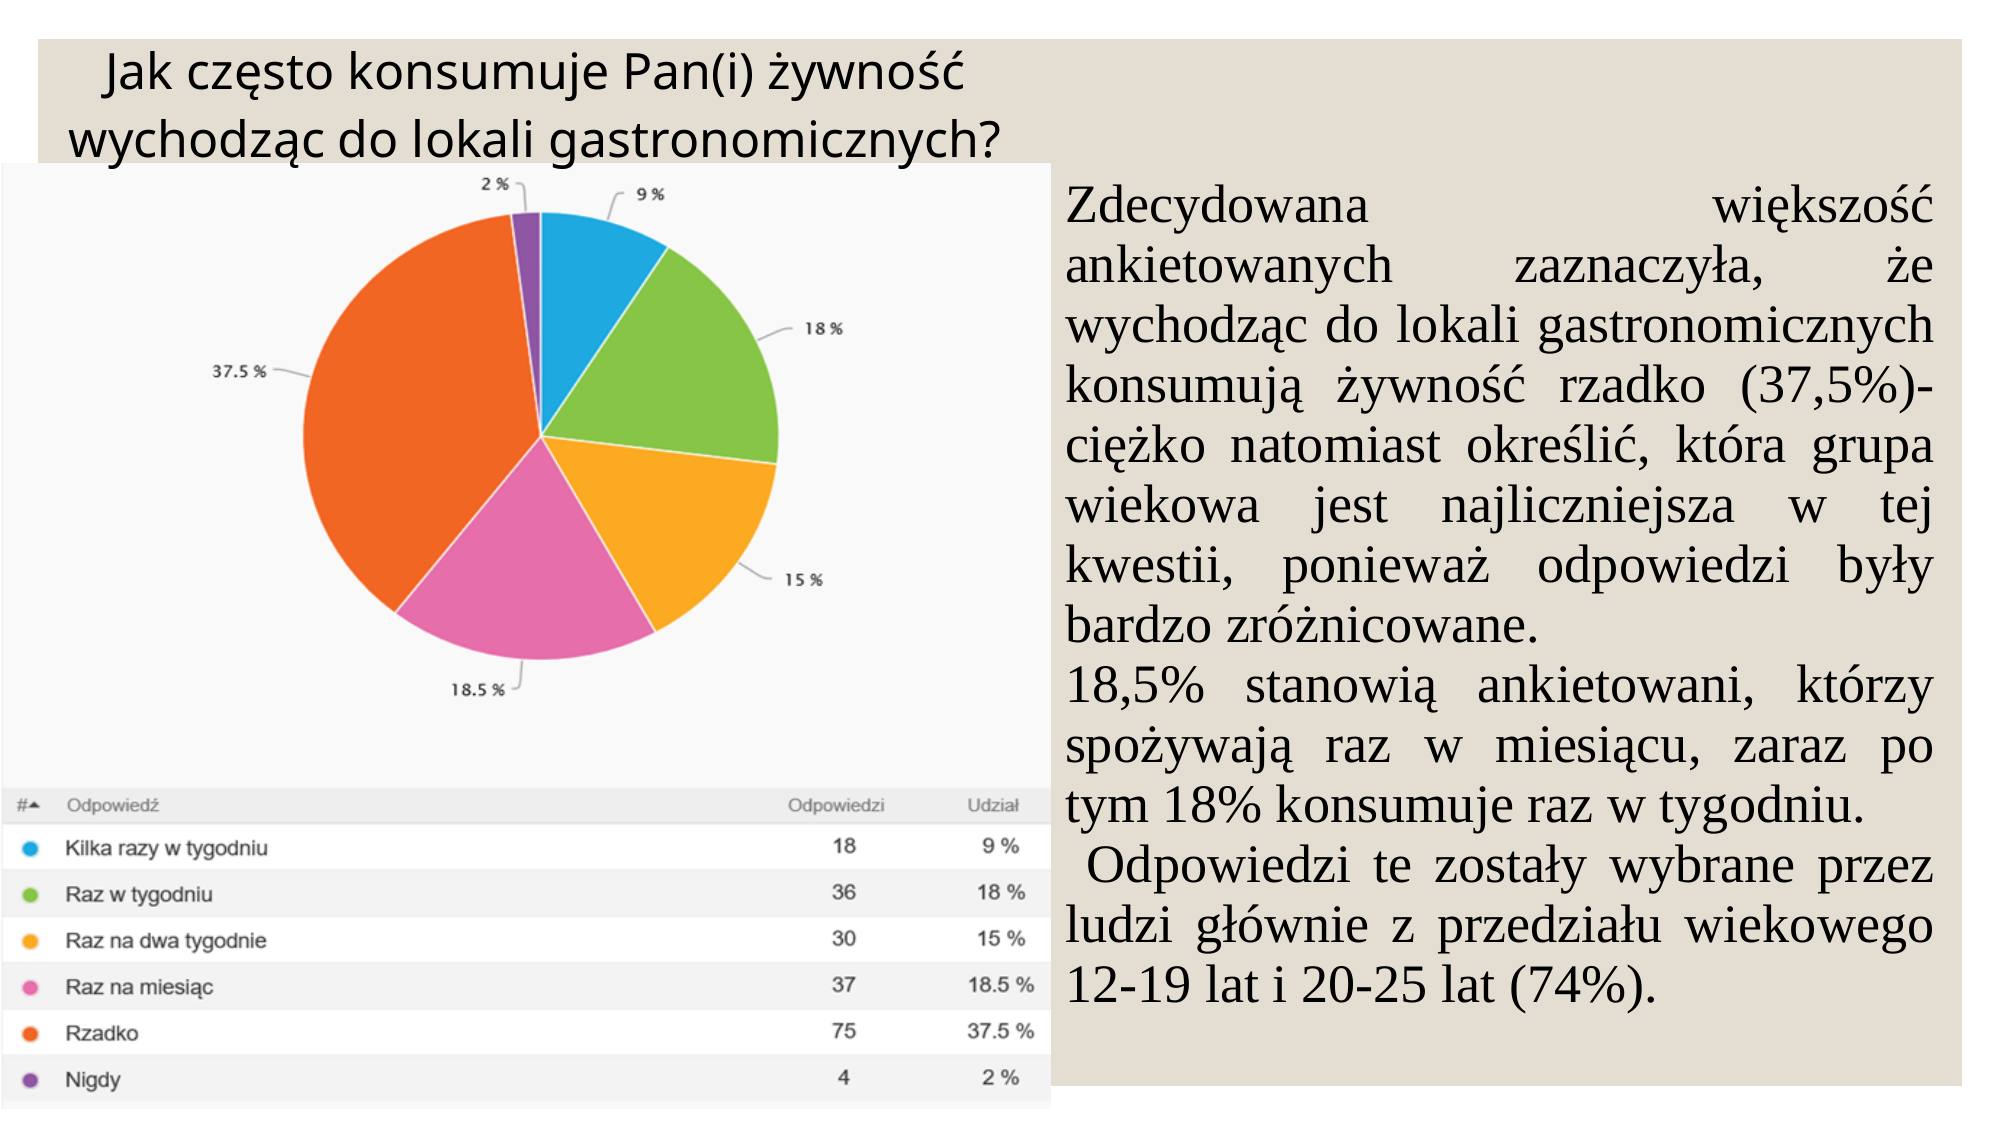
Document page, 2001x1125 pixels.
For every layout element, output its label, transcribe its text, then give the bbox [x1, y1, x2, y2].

text_box Zdecydowana większość ankietowanych zaznaczyła, że wychodząc do lokali gastronomicznych konsumują żywność rzadko (37,5%)-ciężko natomiast określić, która grupa wiekowa jest najliczniejsza w tej kwestii, ponieważ odpowiedzi były bardzo zróżnicowane. 18,5% stanowią ankietowani, którzy spożywają raz w miesiącu, zaraz po tym 18% konsumuje raz w tygodniu. Odpowiedzi te zostały wybrane przez ludzi głównie z przedziału wiekowego 12-19 lat i 20-25 lat (74%). [1050, 167, 1951, 1083]
picture [0, 180, 1051, 1109]
text_box Jak często konsumuje Pan(i) żywność wychodząc do lokali gastronomicznych? [0, 28, 1072, 180]
